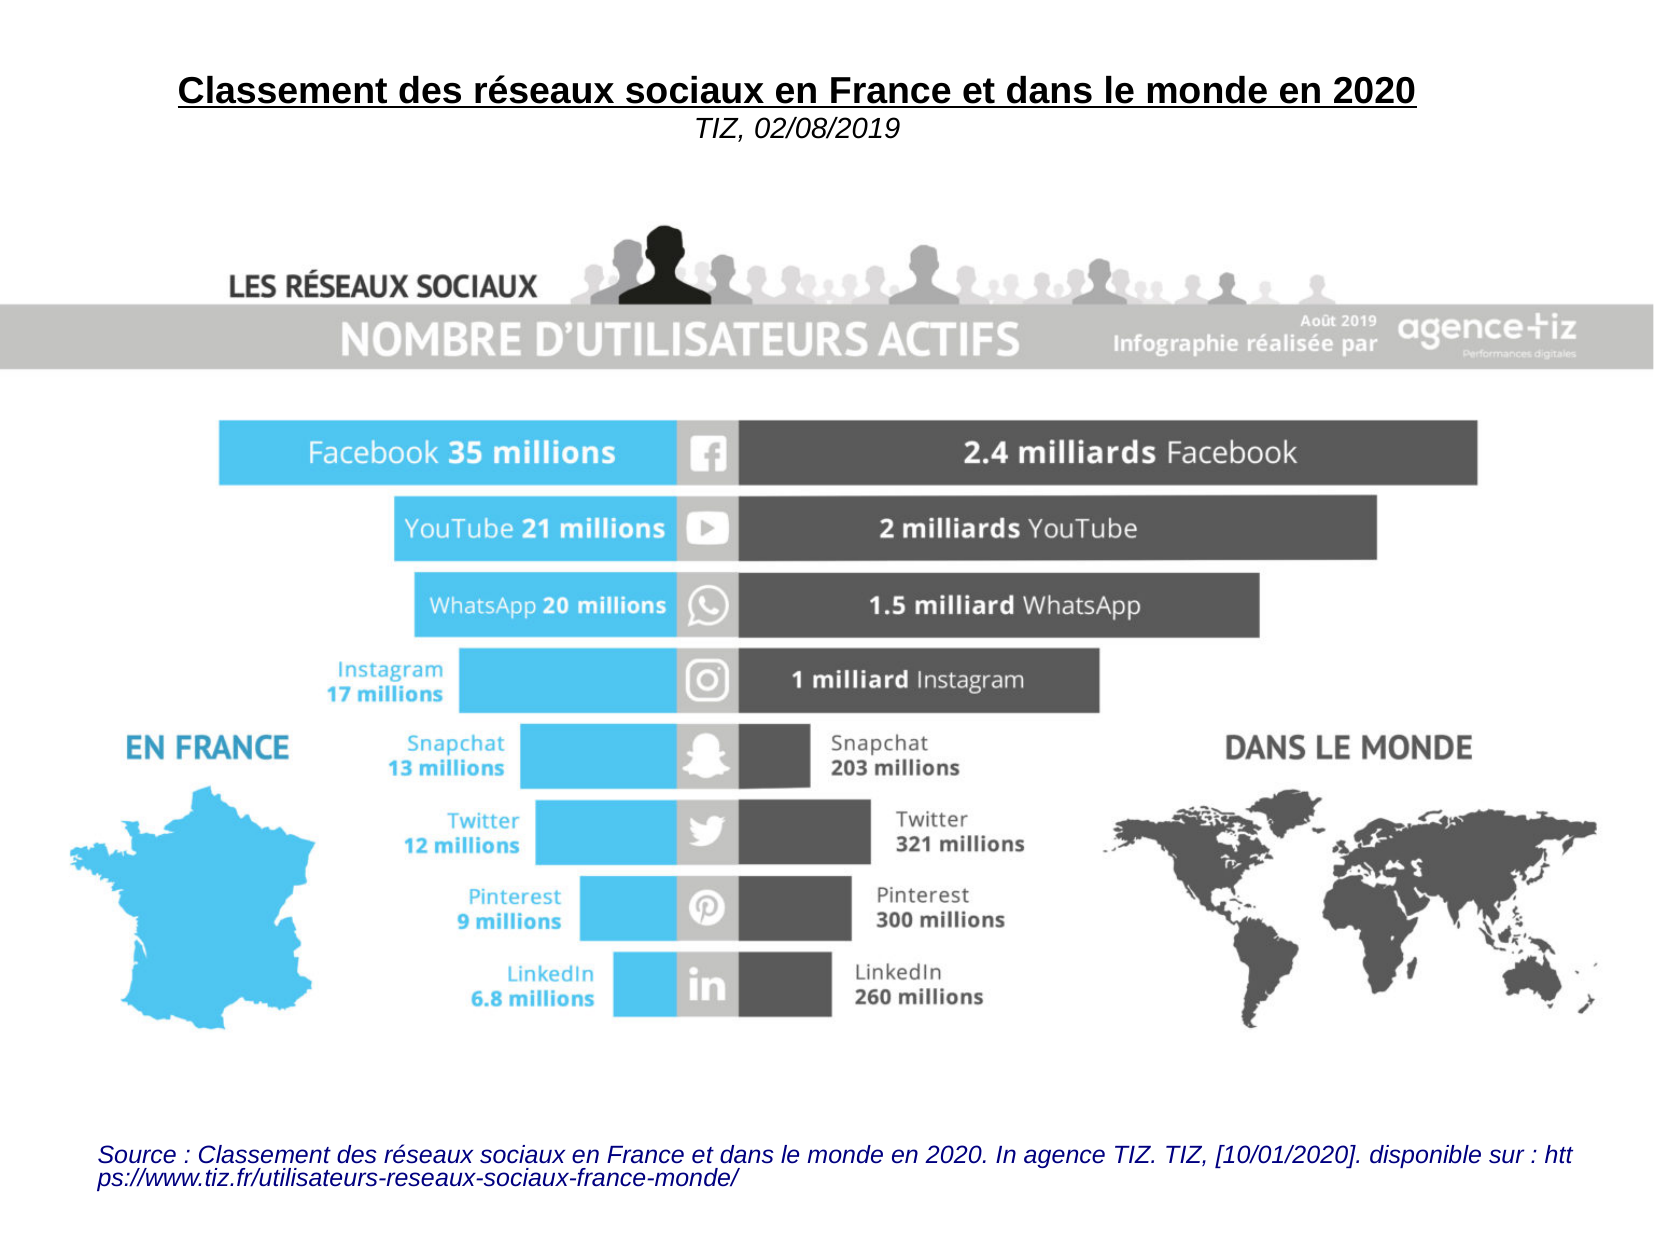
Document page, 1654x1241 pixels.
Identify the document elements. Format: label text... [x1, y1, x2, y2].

picture [0, 187, 1654, 1054]
text_box Source : Classement des réseaux sociaux en France et dans le monde en 2020. In agence TIZ. TIZ, [10/01/2020]. disponible sur : https://www.tiz.fr/utilisateurs-reseaux-sociaux-france-monde/ [82, 1133, 1595, 1177]
title Classement des réseaux sociaux en France et dans le monde en 2020 TIZ, 02/08/2019 [141, 49, 1453, 166]
